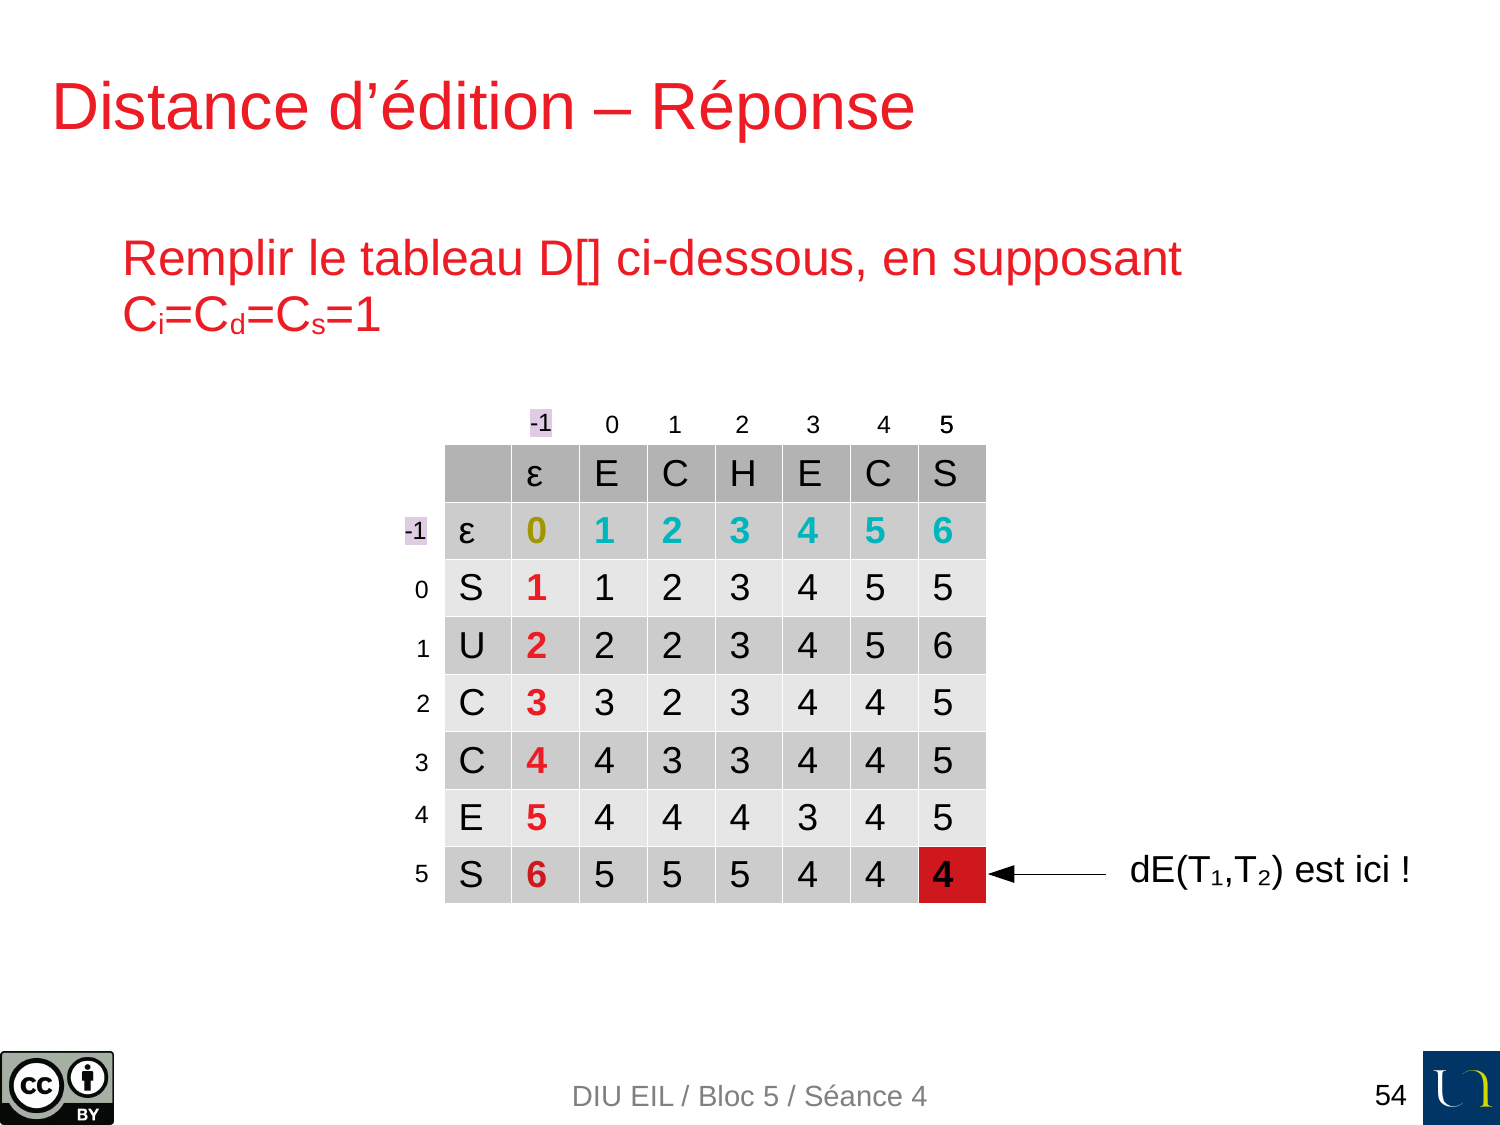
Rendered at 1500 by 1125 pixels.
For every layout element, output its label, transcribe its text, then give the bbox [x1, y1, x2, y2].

text_box 0 [590, 403, 635, 446]
table_cell 4 [648, 790, 715, 846]
text_box 3 [791, 403, 836, 446]
table_header C [851, 445, 918, 502]
table_cell 5 [919, 732, 986, 789]
table_cell 2 [648, 503, 715, 559]
table_header H [716, 445, 782, 502]
table_cell 5 [716, 847, 782, 903]
text_box 1 [401, 627, 446, 671]
table_cell 5 [919, 560, 986, 616]
text_box 1 [653, 403, 697, 446]
table_cell 0 [512, 503, 579, 559]
table_cell 4 [919, 847, 986, 903]
table_cell 5 [512, 790, 579, 846]
table_cell 4 [851, 790, 918, 846]
table_cell 4 [783, 560, 850, 616]
table_header ε [512, 445, 579, 502]
picture [1417, 1051, 1500, 1125]
text_box 3 [400, 741, 444, 785]
list Remplir le tableau D[] ci-dessous, en supposant Ci=Cd=Cs=1 [51, 230, 1449, 1058]
table_cell S [445, 560, 511, 616]
text_box -1 [389, 509, 442, 553]
table_cell 5 [851, 560, 918, 616]
text_box 5 [400, 852, 444, 896]
table_cell 4 [783, 675, 850, 731]
table_header E [580, 445, 647, 502]
table_cell 5 [919, 790, 986, 846]
table_cell 1 [512, 560, 579, 616]
table_header C [648, 445, 715, 502]
picture [0, 1051, 114, 1125]
table_cell 4 [851, 675, 918, 731]
text_box dE(T₁,T₂) est ici ! [1114, 840, 1430, 898]
table_cell S [445, 847, 511, 903]
text_box 5 [925, 403, 969, 446]
table_cell 4 [783, 847, 850, 903]
text_box -1 [515, 401, 568, 445]
text_box 2 [401, 682, 446, 726]
table_cell 4 [851, 732, 918, 789]
table_cell ε [445, 503, 511, 559]
table_cell 5 [851, 617, 918, 674]
table_cell 5 [919, 675, 986, 731]
table_cell 5 [851, 503, 918, 559]
table_cell 4 [783, 617, 850, 674]
text_box 2 [720, 403, 765, 446]
table_cell 5 [580, 847, 647, 903]
title Distance d’édition – Réponse [51, 44, 1449, 170]
table_cell 4 [716, 790, 782, 846]
table_cell 3 [716, 560, 782, 616]
table_cell 5 [648, 847, 715, 903]
table_cell 4 [851, 847, 918, 903]
table_cell C [445, 732, 511, 789]
table_cell 2 [648, 560, 715, 616]
table_cell 2 [648, 617, 715, 674]
table_cell 4 [580, 732, 647, 789]
table_cell 4 [783, 503, 850, 559]
table_cell 1 [580, 503, 647, 559]
table_cell 2 [580, 617, 647, 674]
table_cell 4 [512, 732, 579, 789]
table_cell 3 [783, 790, 850, 846]
table_cell 6 [512, 847, 579, 903]
table_header E [783, 445, 850, 502]
table_cell E [445, 790, 511, 846]
text_box 4 [400, 793, 444, 837]
table_cell 4 [580, 790, 647, 846]
table_cell 2 [512, 617, 579, 674]
text_box 0 [400, 568, 444, 612]
table_cell 3 [716, 732, 782, 789]
table_cell 1 [580, 560, 647, 616]
table_cell 3 [580, 675, 647, 731]
table_cell 3 [716, 675, 782, 731]
table_cell 2 [648, 675, 715, 731]
table_cell 3 [648, 732, 715, 789]
table_cell 3 [716, 617, 782, 674]
table_header S [919, 445, 986, 502]
table_cell 3 [512, 675, 579, 731]
table_header [445, 445, 511, 502]
table_cell 4 [783, 732, 850, 789]
table_cell U [445, 617, 511, 674]
text_box 4 [862, 403, 906, 446]
table_cell 6 [919, 617, 986, 674]
table_cell 3 [716, 503, 782, 559]
table_cell 6 [919, 503, 986, 559]
table_cell C [445, 675, 511, 731]
